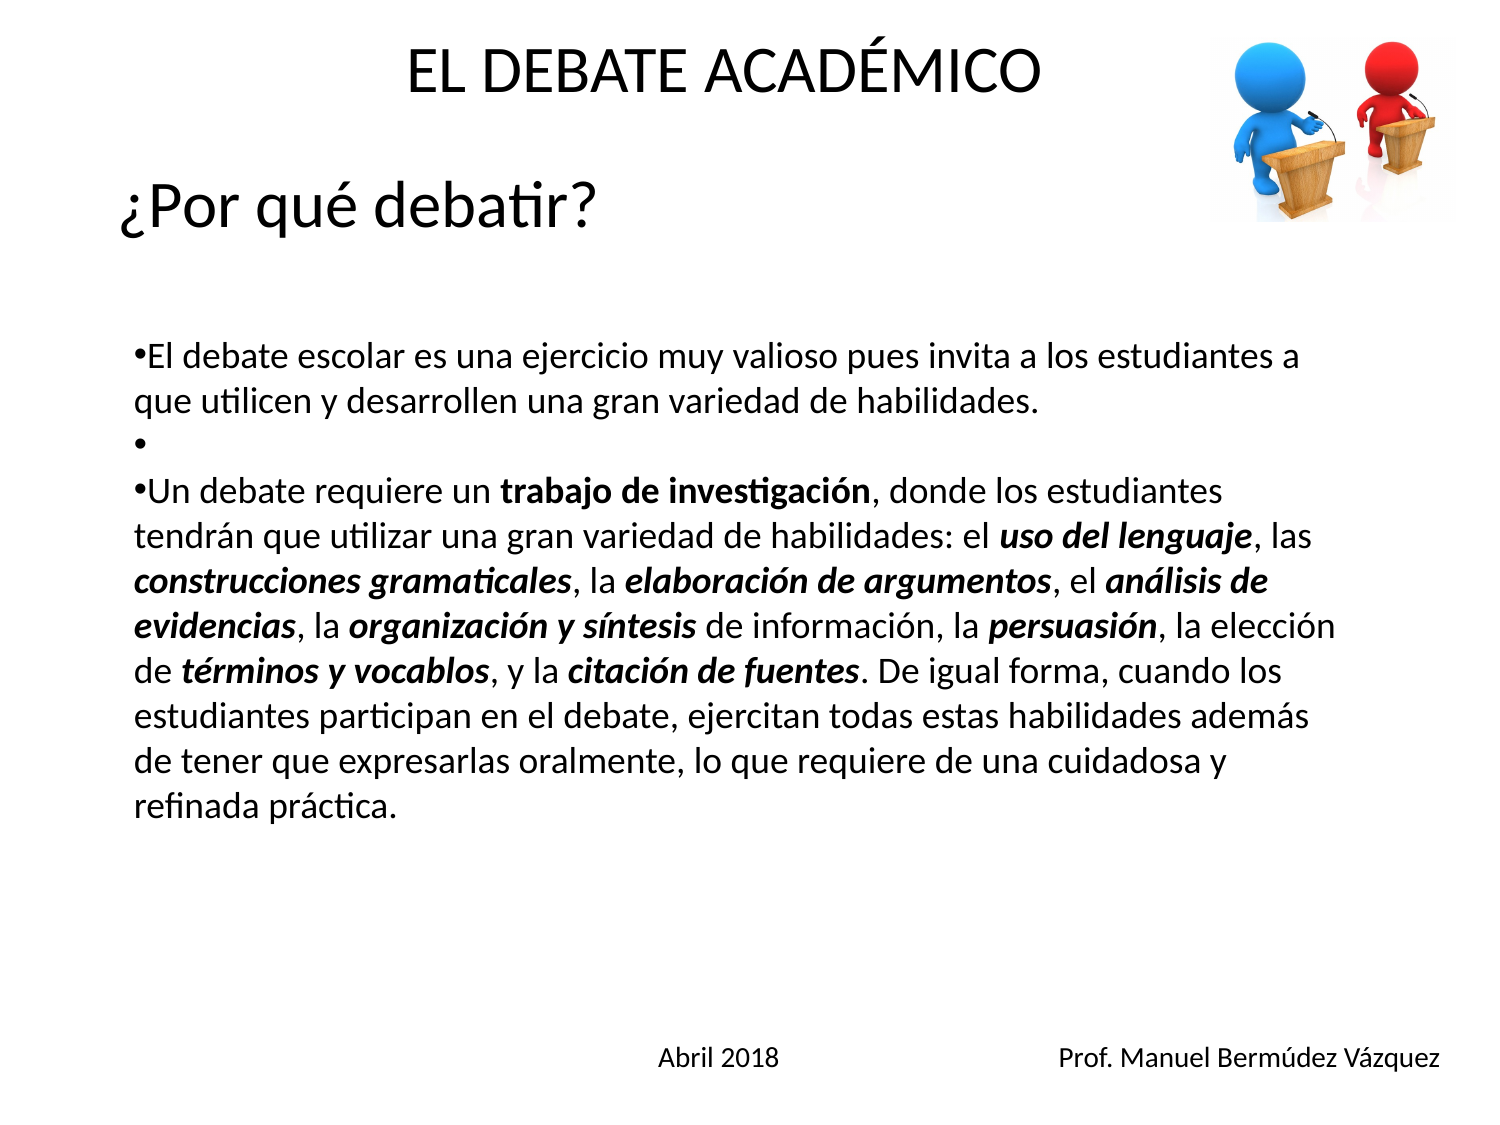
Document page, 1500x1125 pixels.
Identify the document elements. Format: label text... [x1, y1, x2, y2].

text_box ¿Por qué debatir? [103, 152, 647, 249]
text_box El debate escolar es una ejercicio muy valioso pues invita a los estudiantes a que utilicen y desarrollen una gran variedad de habilidades. Un debate requiere un trabajo de investigación, donde los estudiantes tendrán que utilizar una gran variedad de habilidades: el uso del lenguaje, las construcciones gramaticales, la elaboración de argumentos, el análisis de evidencias, la organización y síntesis de información, la persuasión, la elección de términos y vocablos, y la citación de fuentes. De igual forma, cuando los estudiantes participan en el debate, ejercitan todas estas habilidades además de tener que expresarlas oralmente, lo que requiere de una cuidadosa y refinada práctica. [119, 323, 1366, 834]
